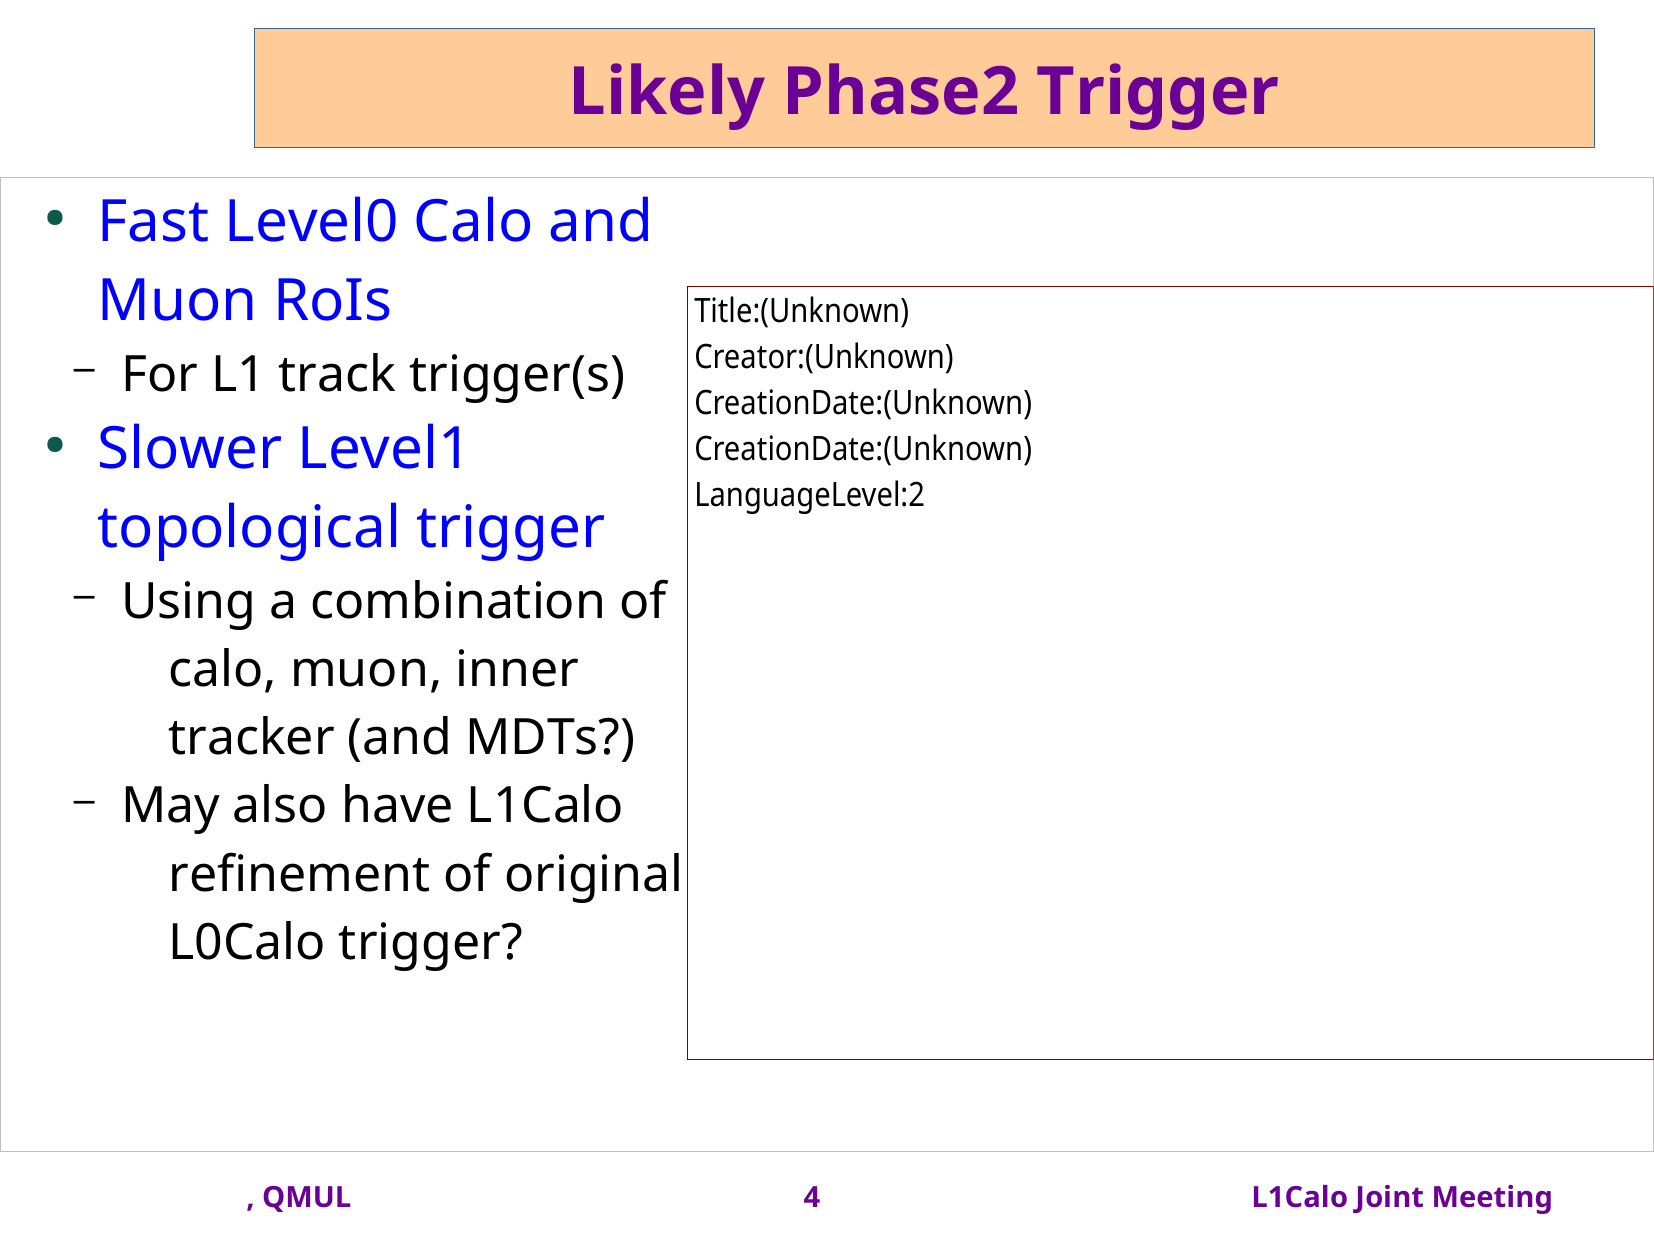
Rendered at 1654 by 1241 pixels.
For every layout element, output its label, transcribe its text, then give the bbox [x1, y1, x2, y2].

picture [684, 284, 1654, 1060]
title Likely Phase2 Trigger [254, 28, 1595, 148]
list Fast Level0 Calo and Muon RoIs For L1 track trigger(s) Slower Level1 topological trigger Using a combination of calo, muon, inner tracker (and MDTs?) May also have L1Calo refinement of original L0Calo trigger? [26, 179, 717, 1152]
